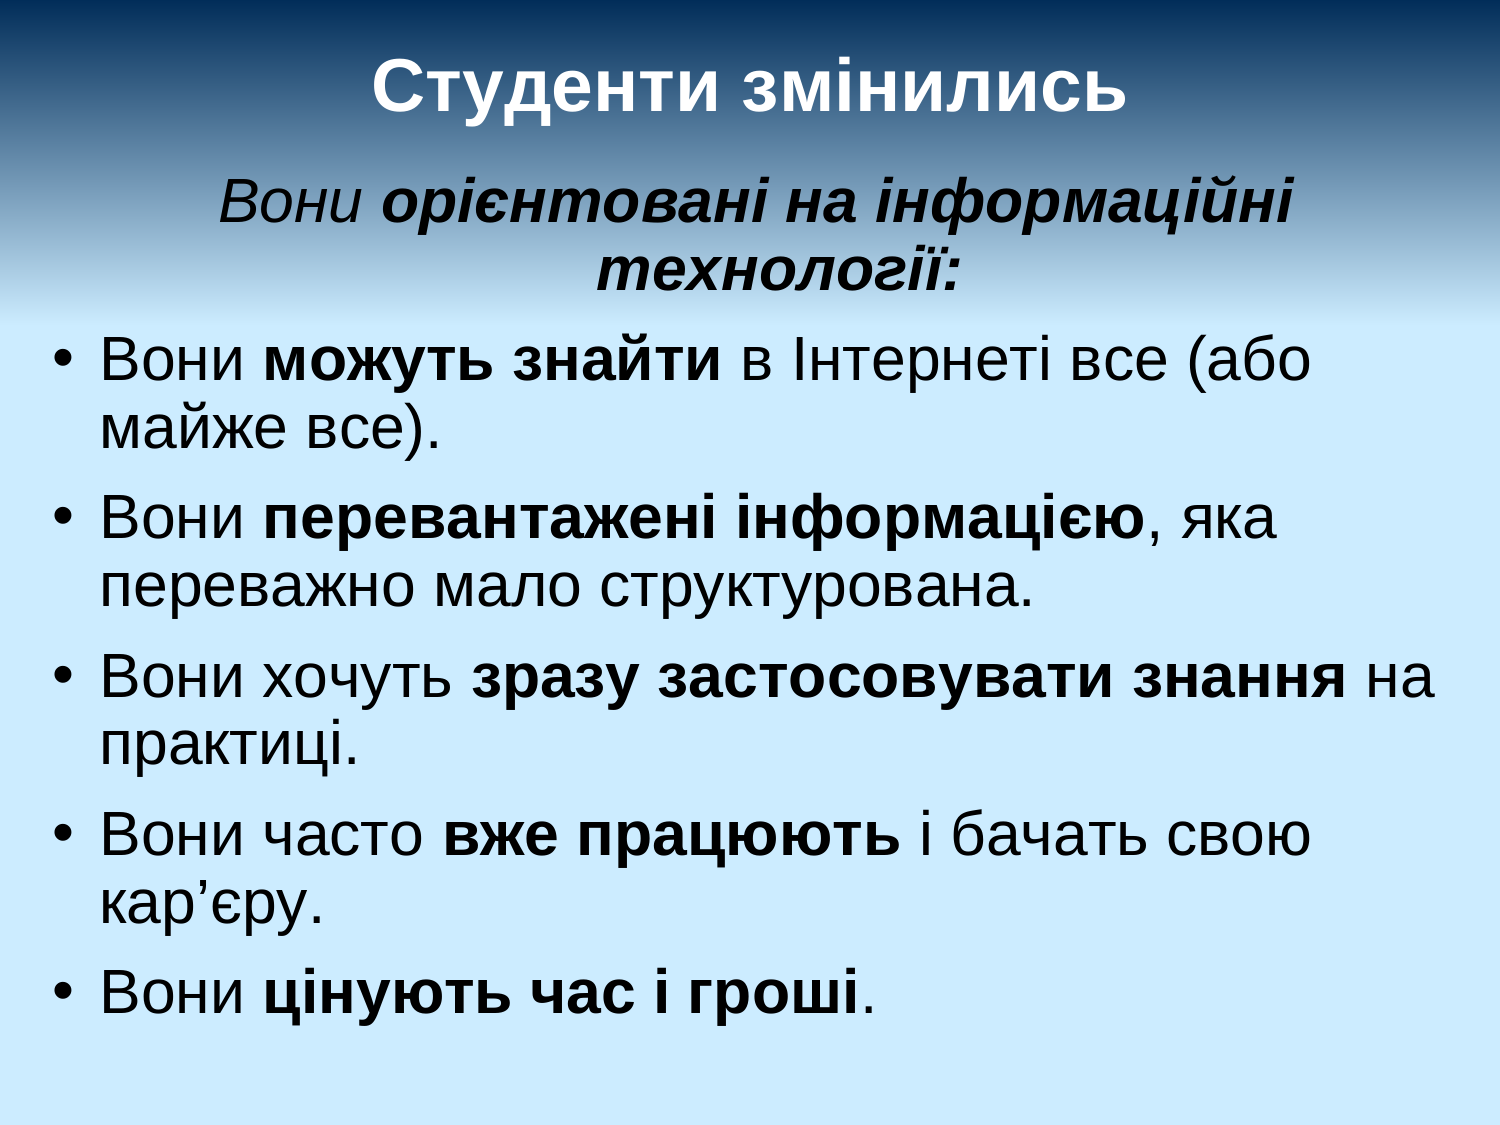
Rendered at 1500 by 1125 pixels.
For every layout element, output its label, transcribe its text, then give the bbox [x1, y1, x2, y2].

title Студенти змінились [24, 24, 1476, 138]
list Вони орієнтовані на інформаційні технології: Вони можуть знайти в Інтернеті все (або майже все). Вони перевантажені інформацією, яка переважно мало структурована. Вони хочуть зразу застосовувати знання на практиці. Вони часто вже працюють і бачать свою кар’єру. Вони цінують час і гроші. [37, 160, 1476, 1088]
